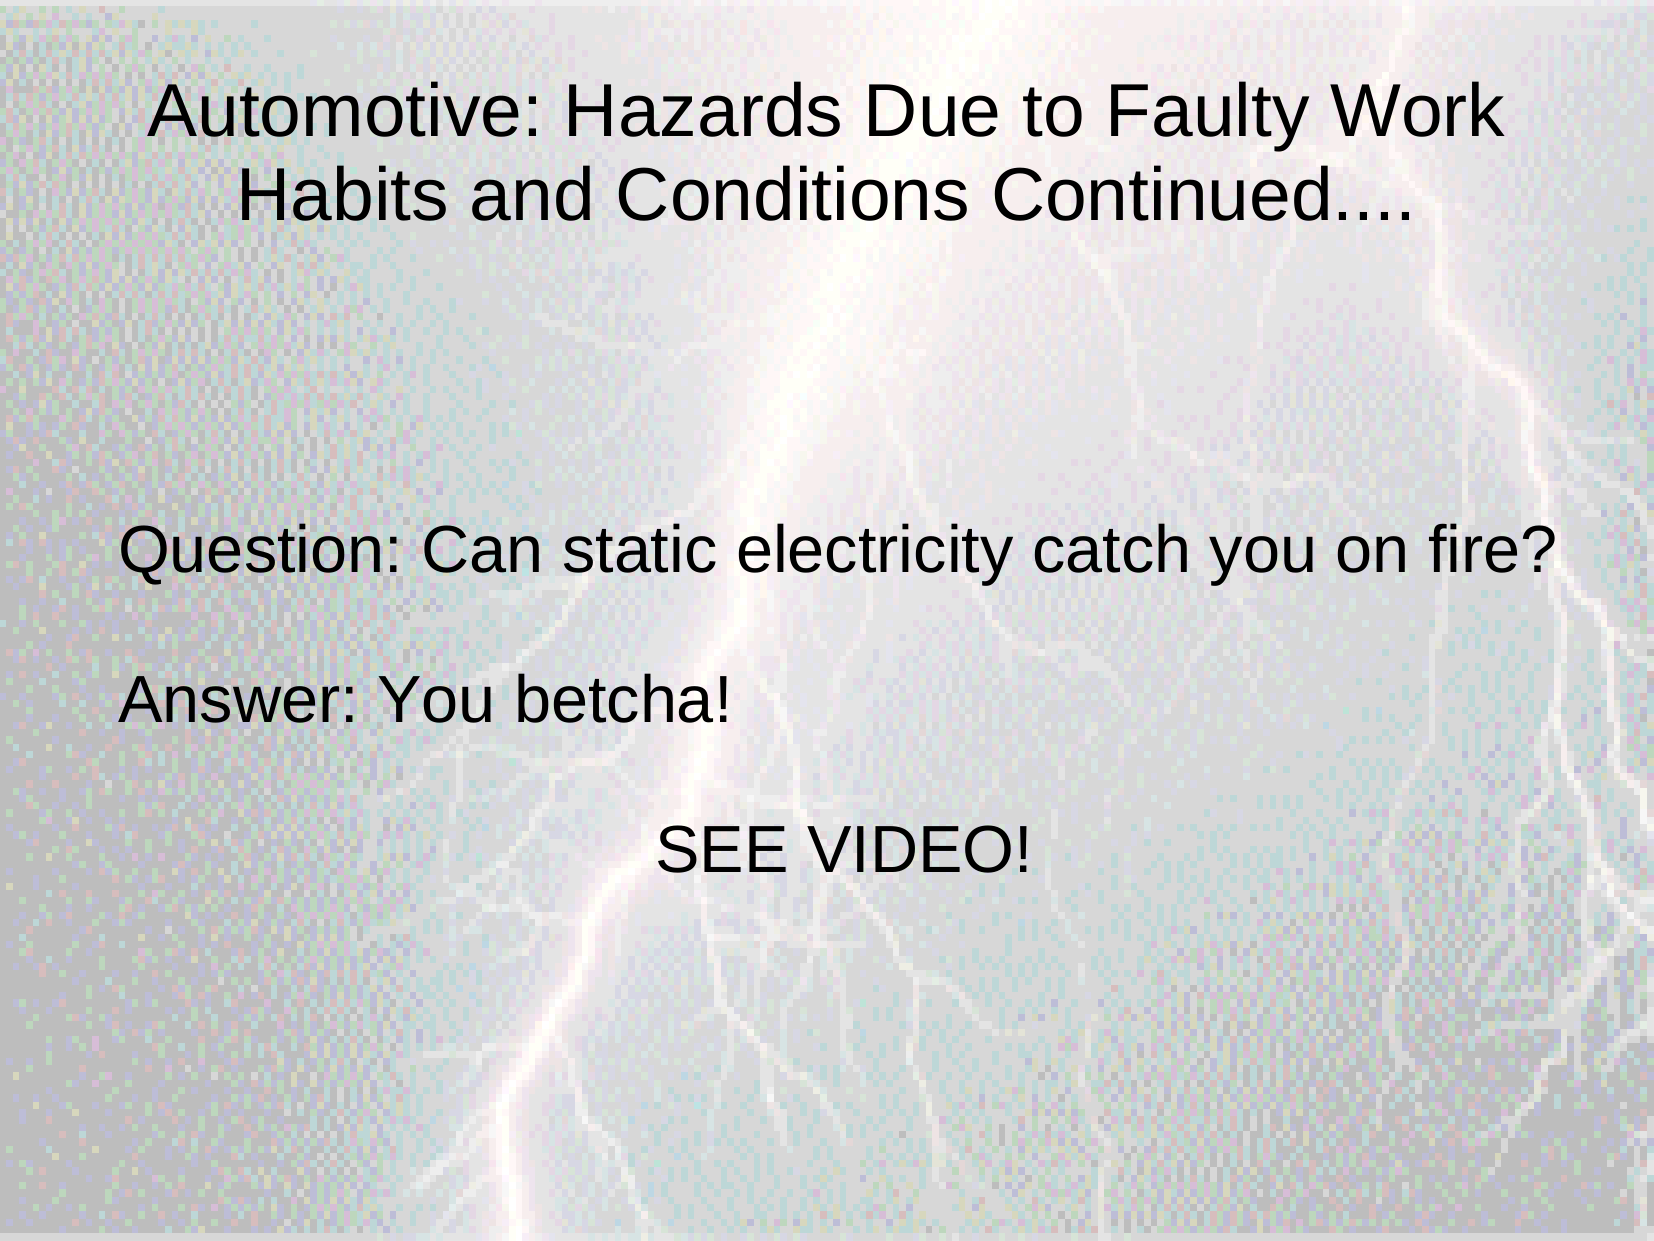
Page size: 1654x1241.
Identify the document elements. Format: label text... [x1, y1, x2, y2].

title Automotive: Hazards Due to Faulty Work Habits and Conditions Continued.... [82, 56, 1571, 250]
picture [0, 0, 1654, 1241]
subtitle Question: Can static electricity catch you on fire? Answer: You betcha! SEE VIDEO! [82, 297, 1571, 1102]
